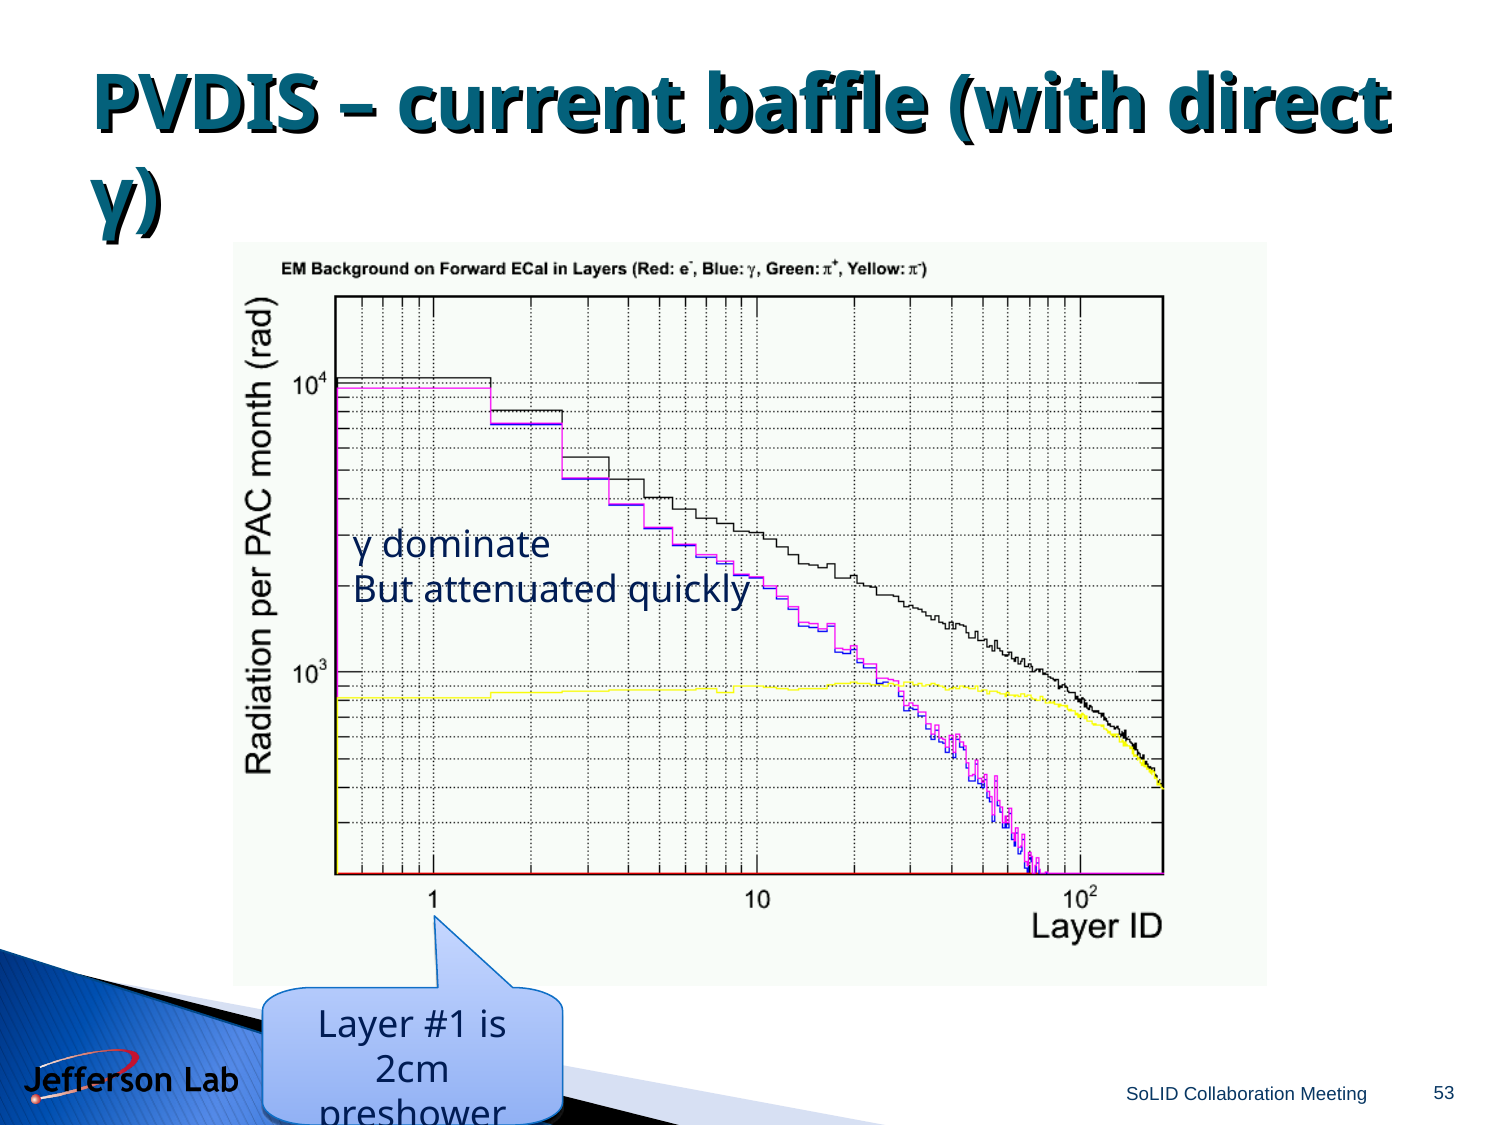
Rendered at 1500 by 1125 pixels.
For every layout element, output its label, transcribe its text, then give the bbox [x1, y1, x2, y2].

text_box 53 [1418, 1051, 1479, 1112]
text_box Layer #1 is 2cm preshower scint. [262, 915, 563, 1125]
text_box SoLID Collaboration Meeting [1074, 1051, 1418, 1112]
title PVDIS – current baffle (with direct γ) [75, 45, 1426, 233]
text_box γ dominate But attenuated quickly [338, 512, 766, 617]
picture [233, 242, 1267, 986]
